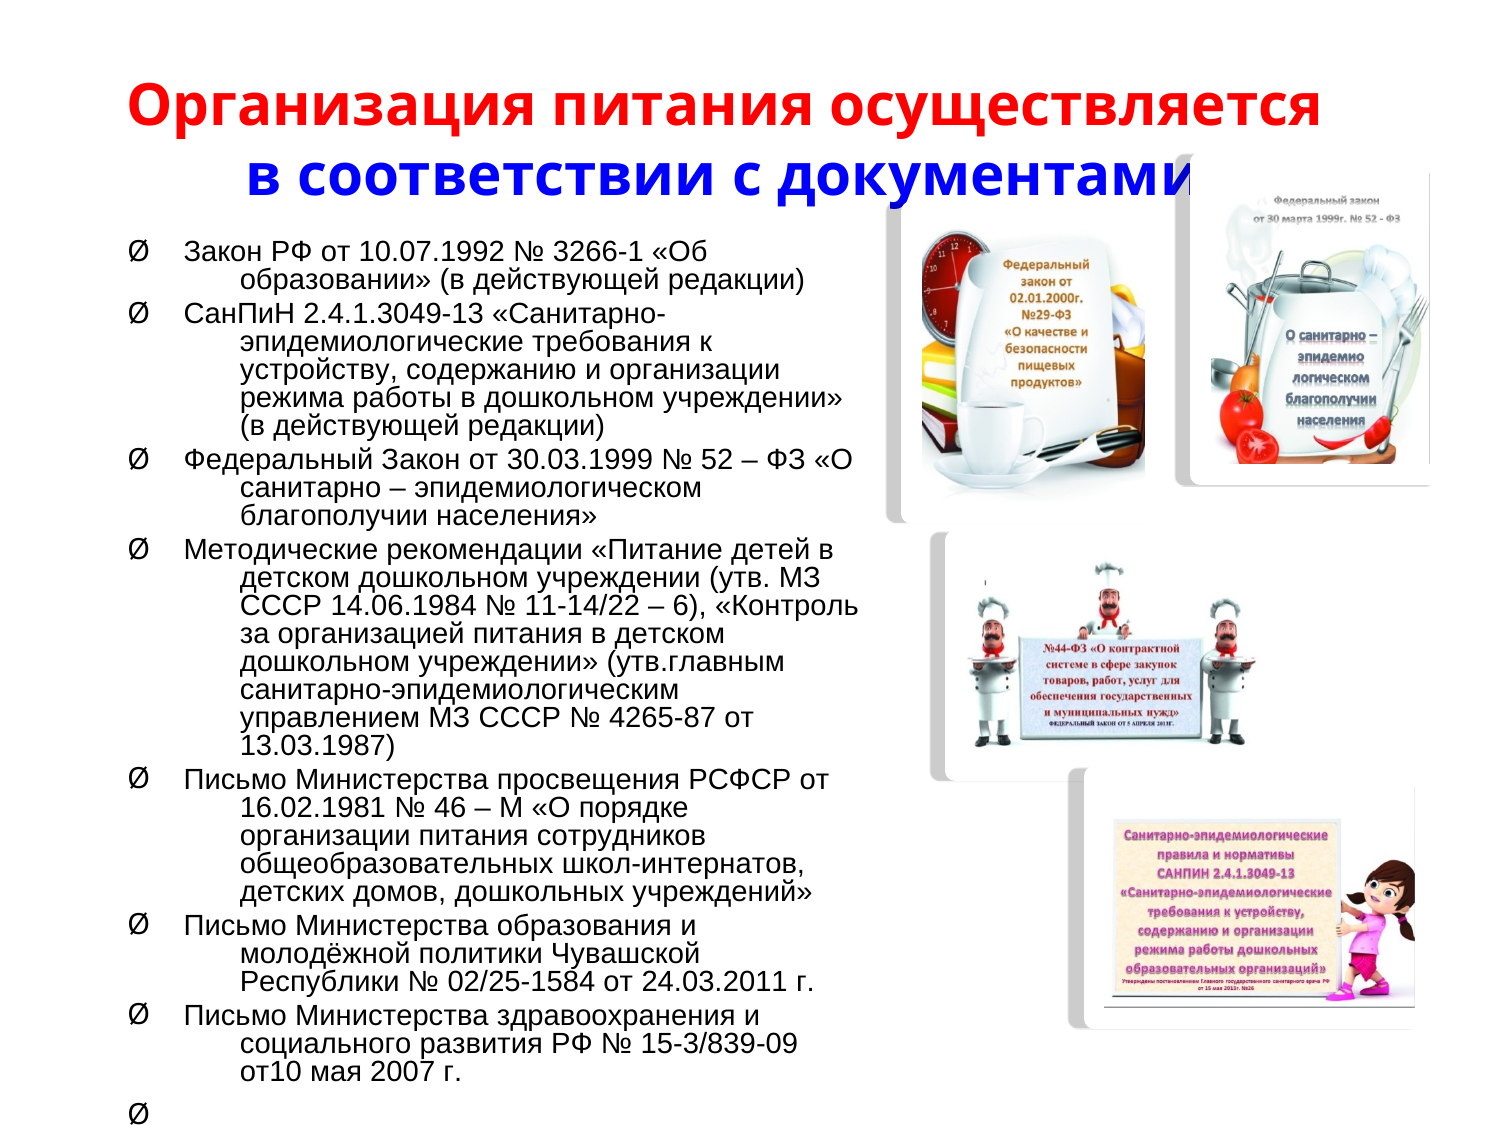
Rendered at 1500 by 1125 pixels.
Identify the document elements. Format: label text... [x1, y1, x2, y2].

picture [1104, 786, 1416, 1008]
picture [1210, 172, 1430, 465]
picture [921, 221, 1146, 503]
title Организация питания осуществляется в соответствии с документами: [88, 31, 1377, 244]
picture [965, 550, 1260, 761]
text_box Закон РФ от 10.07.1992 № 3266-1 «Об образовании» (в действующей редакции) СанПиН 2.4.1.3049-13 «Санитарно-эпидемиологические требования к устройству, содержанию и организации режима работы в дошкольном учреждении» (в действующей редакции) Федеральный Закон от 30.03.1999 № 52 – ФЗ «О санитарно – эпидемиологическом благополучии населения» Методические рекомендации «Питание детей в детском дошкольном учреждении (утв. МЗ СССР 14.06.1984 № 11-14/22 – 6), «Контроль за организацией питания в детском дошкольном учреждении» (утв.главным санитарно-эпидемиологическим управлением МЗ СССР № 4265-87 от 13.03.1987) Письмо Министерства просвещения РСФСР от 16.02.1981 № 46 – М «О порядке организации питания сотрудников общеобразовательных школ-интернатов, детских домов, дошкольных учреждений» Письмо Министерства образования и молодёжной политики Чувашской Республики № 02/25-1584 от 24.03.2011 г. Письмо Министерства здравоохранения и социального развития РФ № 15-3/839-09 от10 мая 2007 г. [112, 231, 881, 1044]
